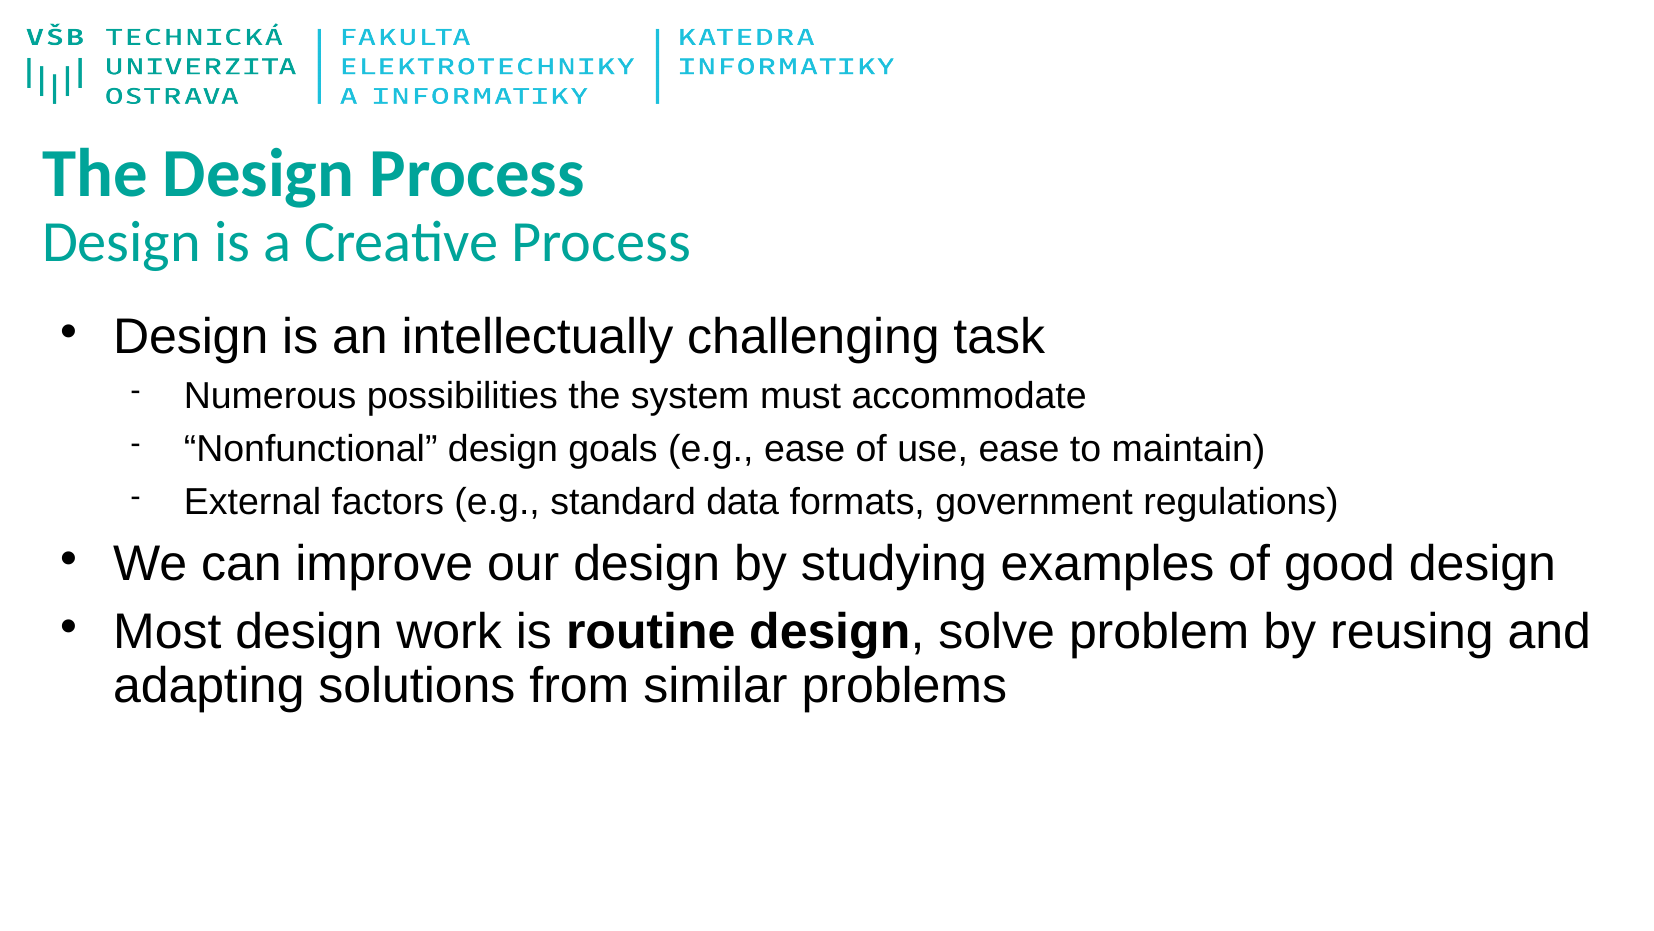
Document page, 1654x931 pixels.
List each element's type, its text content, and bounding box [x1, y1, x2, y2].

picture [26, 23, 894, 104]
list Design is an intellectually challenging task Numerous possibilities the system must accommodate “Nonfunctional” design goals (e.g., ease of use, ease to maintain) External factors (e.g., standard data formats, government regulations) We can improve our design by studying examples of good design Most design work is routine design, solve problem by reusing and adapting solutions from similar problems [27, 302, 1628, 842]
title The Design Process Design is a Creative Process [27, 142, 1628, 282]
